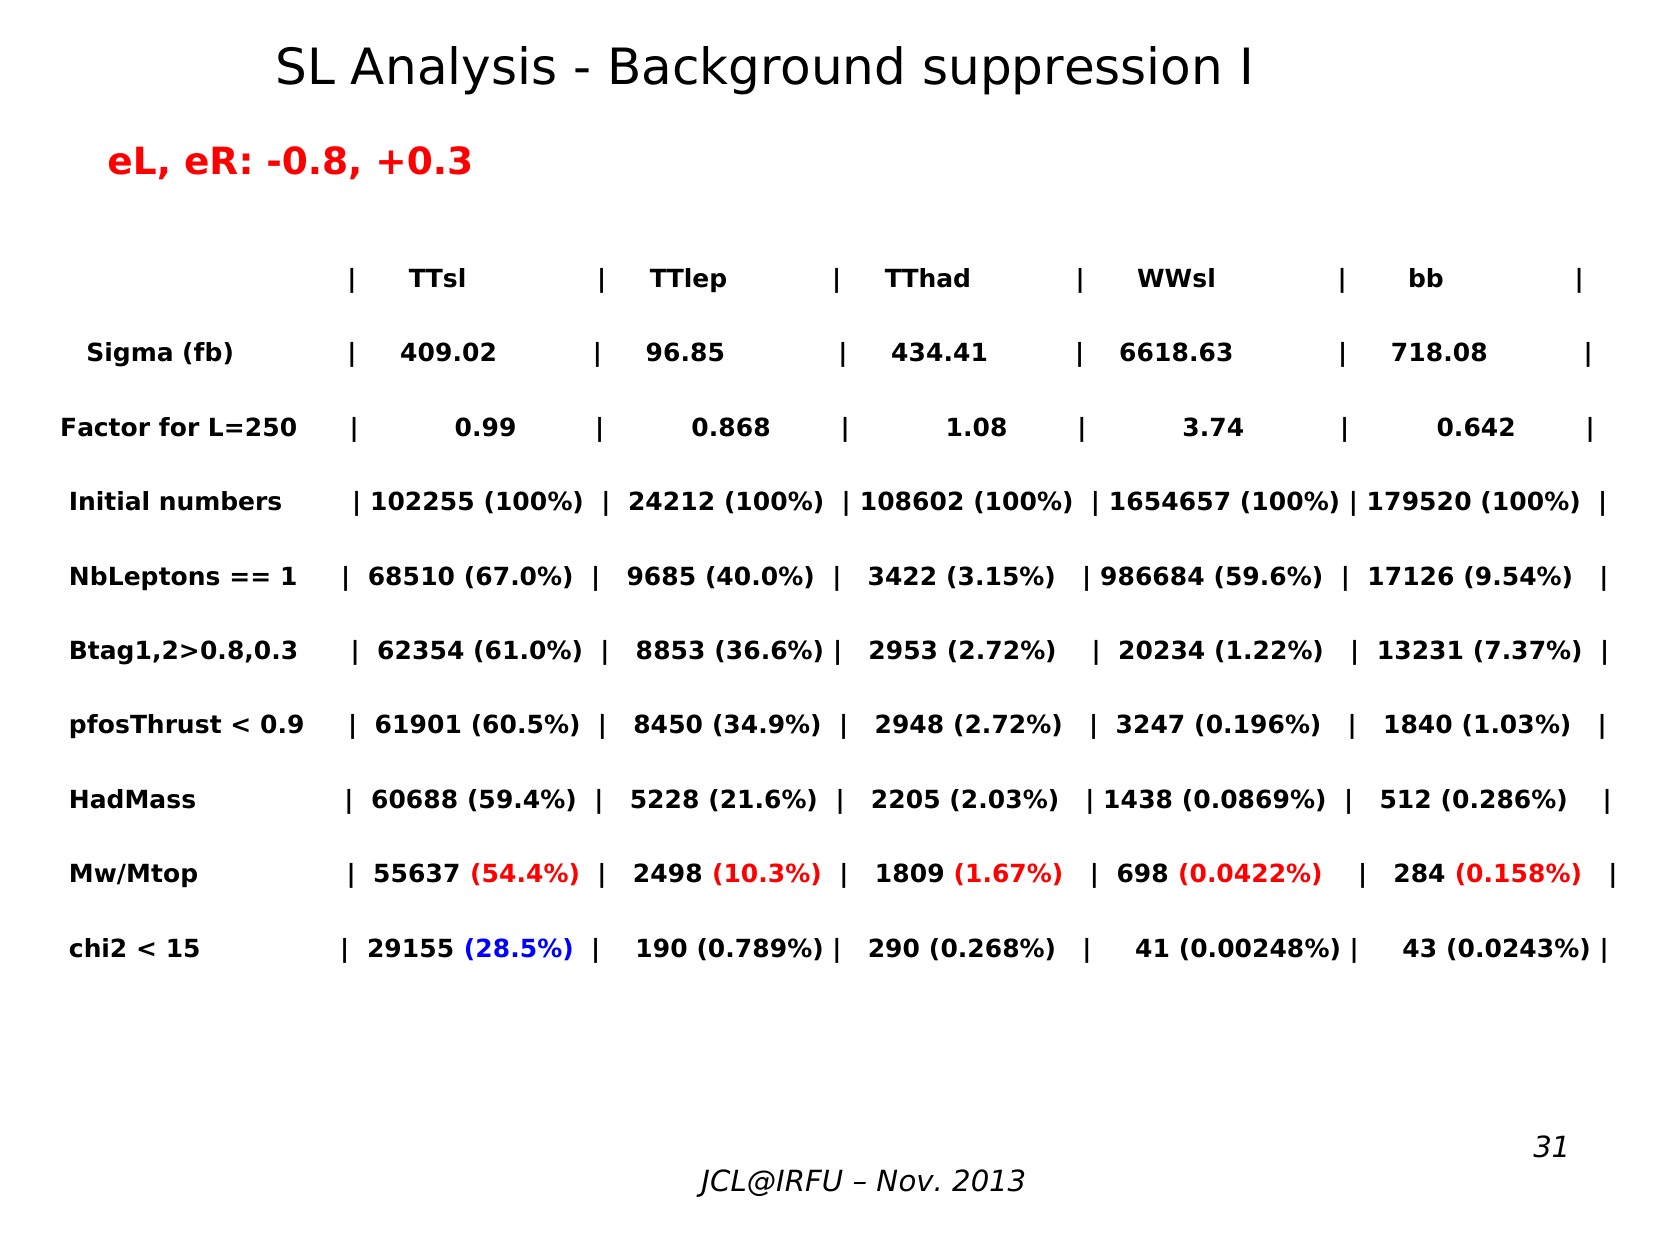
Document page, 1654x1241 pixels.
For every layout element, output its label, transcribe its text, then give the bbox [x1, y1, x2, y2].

title SL Analysis - Background suppression I [80, 4, 1431, 126]
text_box eL, eR: -0.8, +0.3 [92, 132, 489, 191]
text_box | TTsl | TTlep | TThad | WWsl | bb | Sigma (fb) | 409.02 | 96.85 | 434.41 | 6618.63 | 718.08 | Factor for L=250 | 0.99 | 0.868 | 1.08 | 3.74 | 0.642 | Initial numbers | 102255 (100%) | 24212 (100%) | 108602 (100%) | 1654657 (100%) | 179520 (100%) | NbLeptons == 1 | 68510 (67.0%) | 9685 (40.0%) | 3422 (3.15%) | 986684 (59.6%) | 17126 (9.54%) | Btag1,2>0.8,0.3 | 62354 (61.0%) | 8853 (36.6%) | 2953 (2.72%) | 20234 (1.22%) | 13231 (7.37%) | pfosThrust < 0.9 | 61901 (60.5%) | 8450 (34.9%) | 2948 (2.72%) | 3247 (0.196%) | 1840 (1.03%) | HadMass | 60688 (59.4%) | 5228 (21.6%) | 2205 (2.03%) | 1438 (0.0869%) | 512 (0.286%) | Mw/Mtop | 55637 (54.4%) | 2498 (10.3%) | 1809 (1.67%) | 698 (0.0422%) | 284 (0.158%) | chi2 < 15 | 29155 (28.5%) | 190 (0.789%) | 290 (0.268%) | 41 (0.00248%) | 43 (0.0243%) | [45, 256, 1641, 923]
